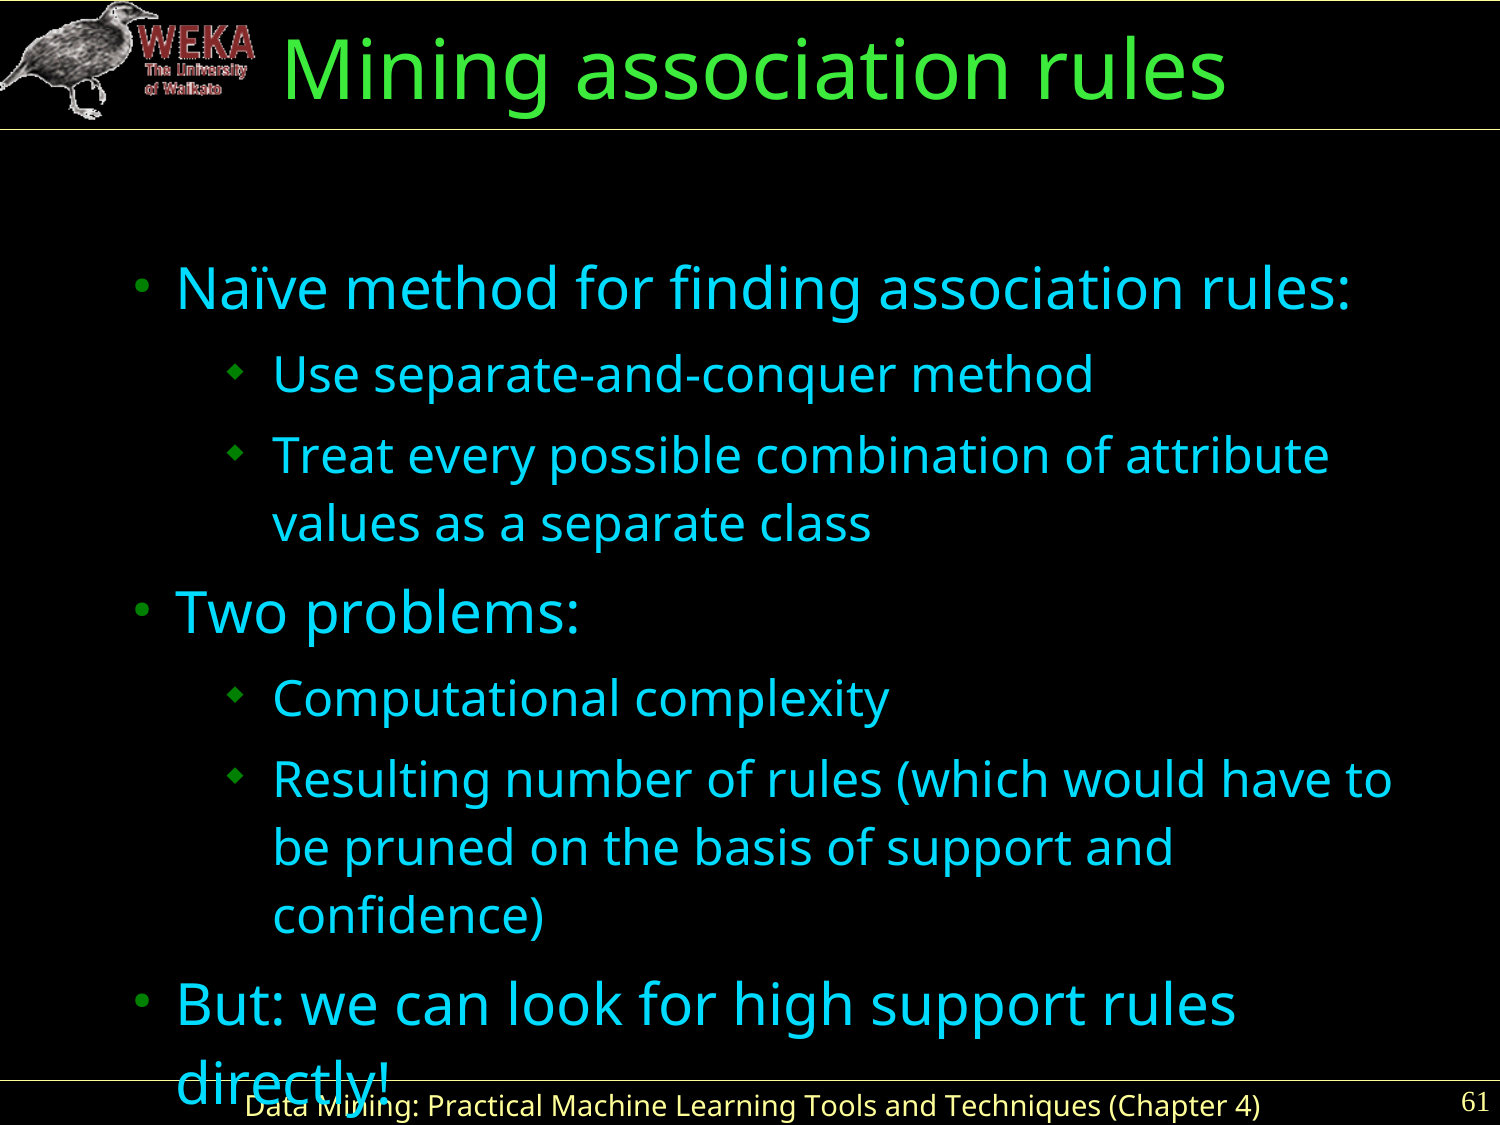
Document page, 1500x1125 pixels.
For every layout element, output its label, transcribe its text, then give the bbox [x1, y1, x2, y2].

title Mining association rules [265, 0, 1500, 148]
picture [0, 1, 265, 129]
text_box Naïve method for finding association rules: Use separate-and-conquer method Treat every possible combination of attribute values as a separate class Two problems: Computational complexity Resulting number of rules (which would have to be pruned on the basis of support and confidence) But: we can look for high support rules directly! [118, 240, 1447, 916]
